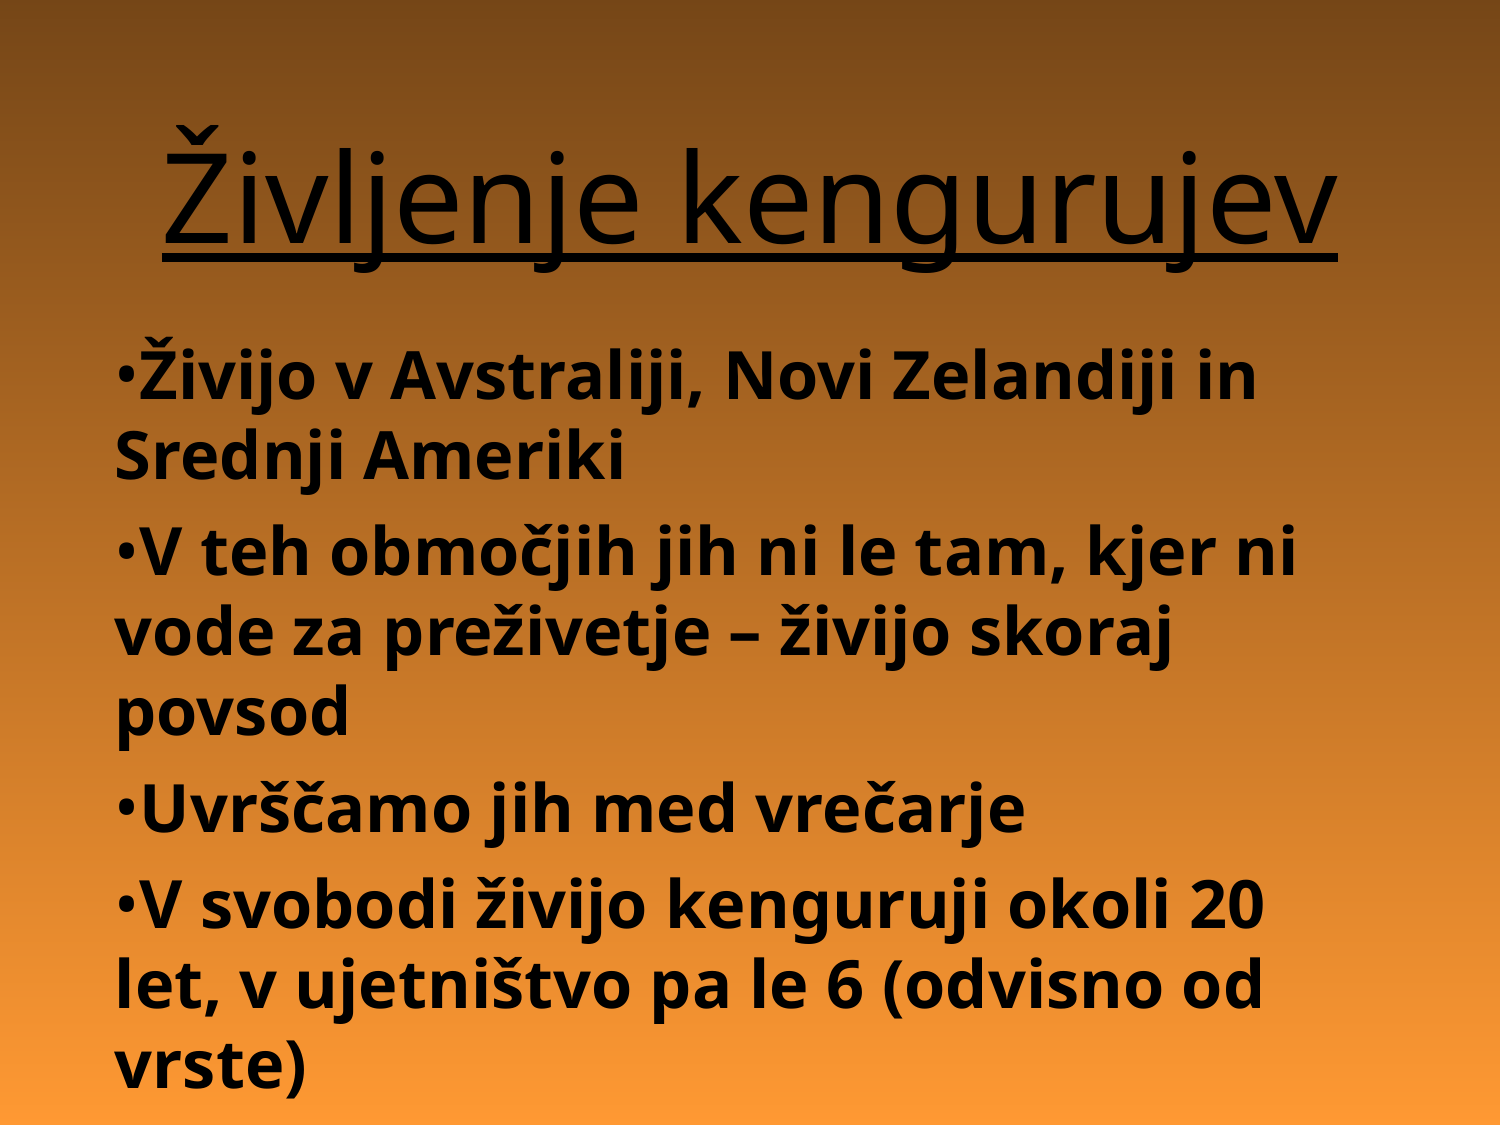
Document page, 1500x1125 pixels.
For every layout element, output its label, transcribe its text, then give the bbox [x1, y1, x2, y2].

list Živijo v Avstraliji, Novi Zelandiji in Srednji Ameriki V teh območjih jih ni le tam, kjer ni vode za preživetje – živijo skoraj povsod Uvrščamo jih med vrečarje V svobodi živijo kenguruji okoli 20 let, v ujetništvo pa le 6 (odvisno od vrste) [99, 324, 1375, 1000]
title Življenje kengurujev [112, 35, 1388, 352]
